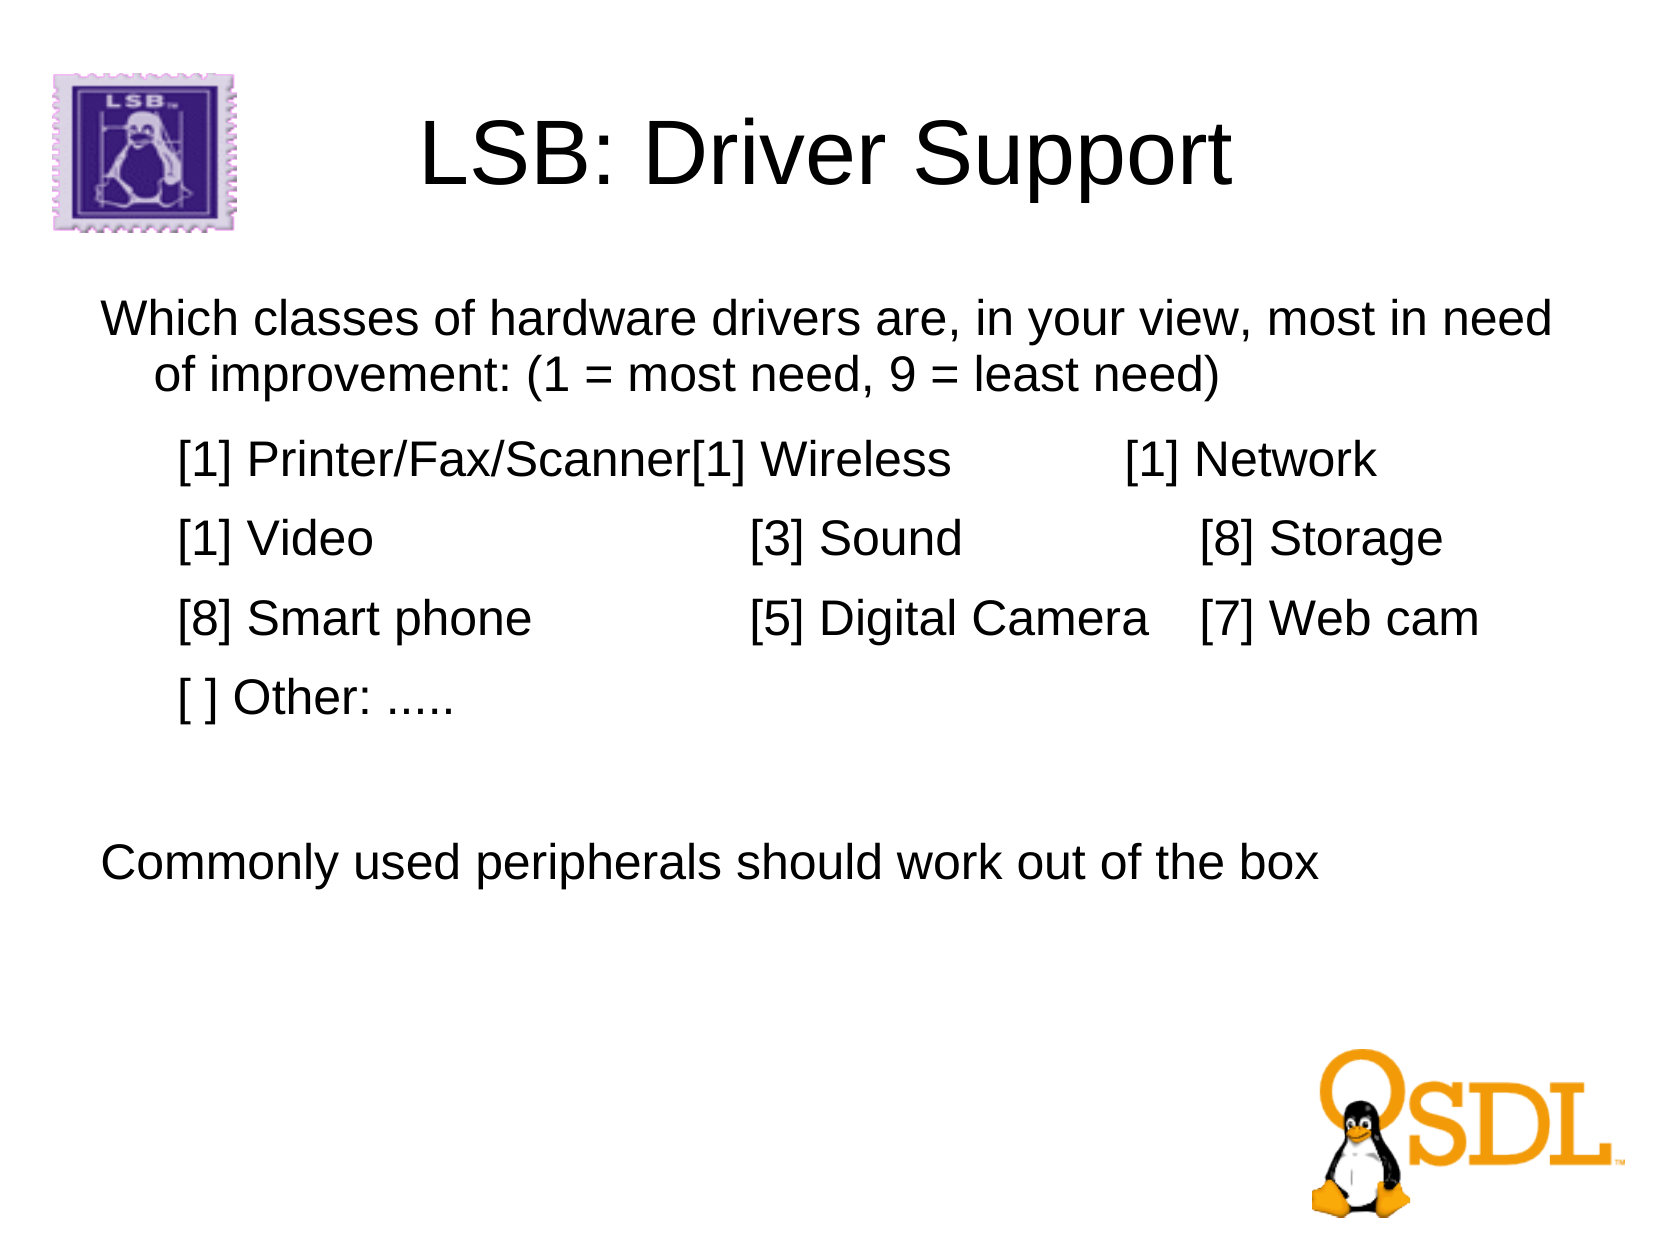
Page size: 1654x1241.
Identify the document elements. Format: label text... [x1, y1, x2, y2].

title LSB: Driver Support [82, 49, 1571, 257]
picture [52, 73, 82, 233]
list Which classes of hardware drivers are, in your view, most in need of improvement: (1 = most need, 9 = least need) [1] Printer/Fax/Scanner[1] Wireless [1] Network [1] Video [3] Sound [8] Storage [8] Smart phone [5] Digital Camera [7] Web cam [ ] Other: ..... Commonly used peripherals should work out of the box [82, 290, 1571, 1109]
picture [1312, 1049, 1625, 1218]
